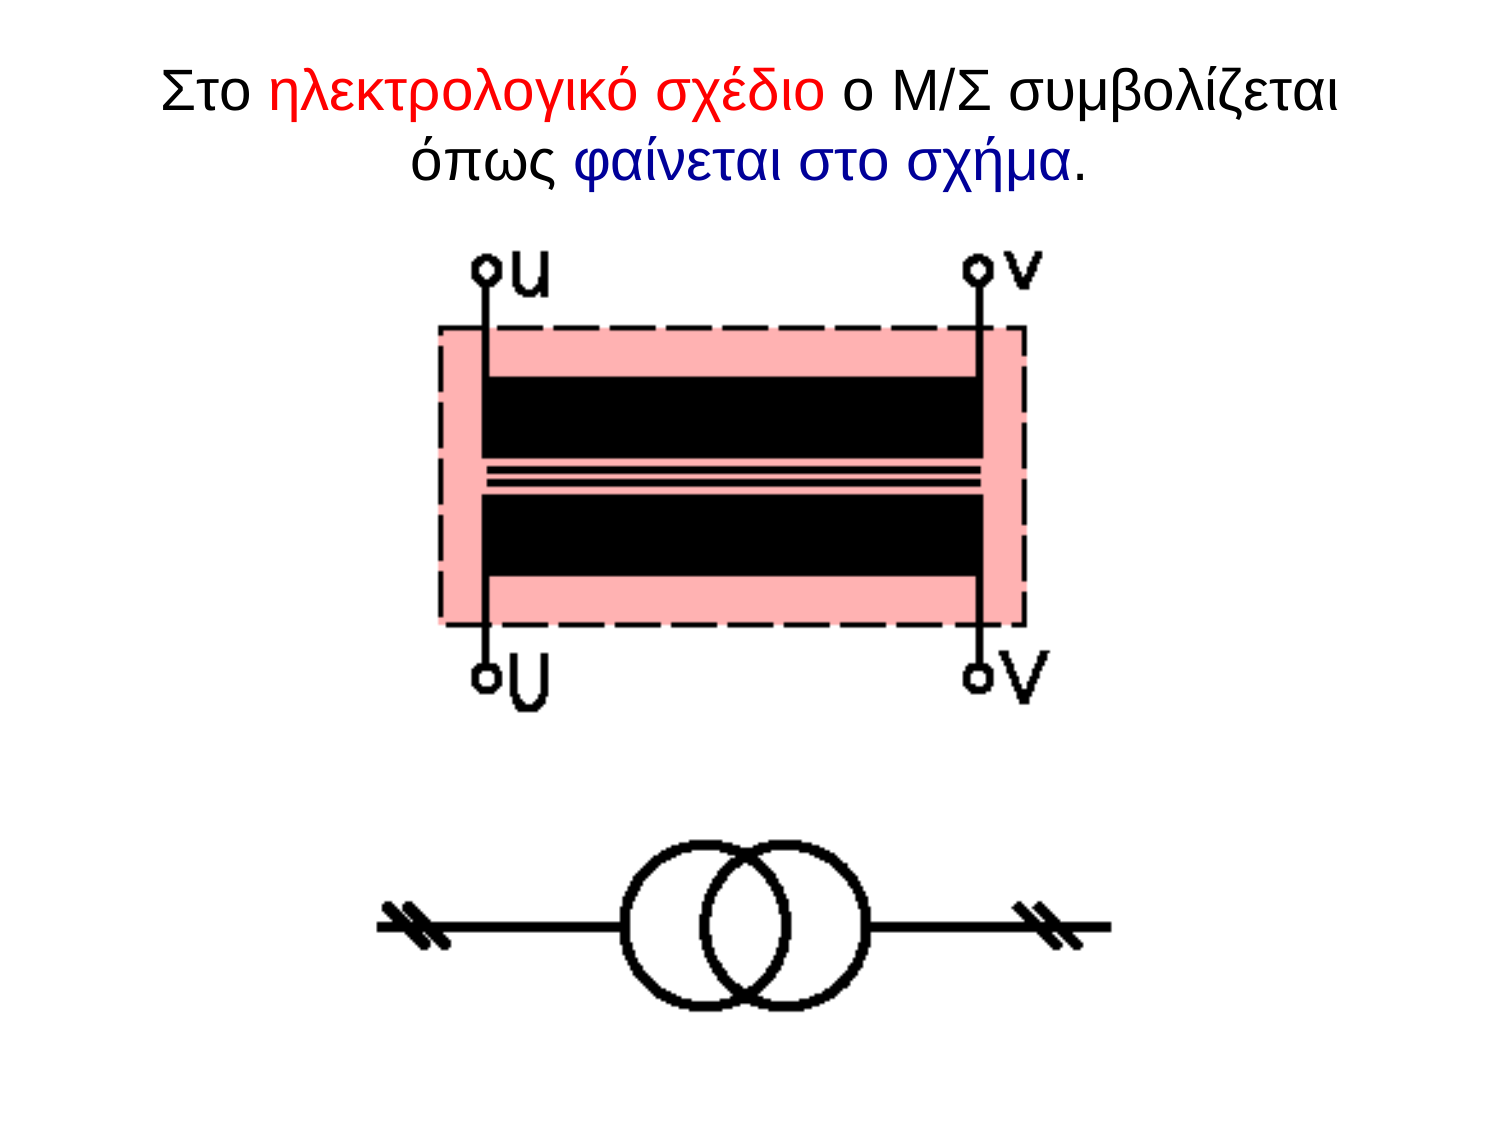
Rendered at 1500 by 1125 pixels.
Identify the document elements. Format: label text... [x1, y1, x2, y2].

title Στο ηλεκτρολογικό σχέδιο ο Μ/Σ συμβολίζεται όπως φαίνεται στο σχήμα. [75, 45, 1426, 173]
picture [375, 234, 1130, 1043]
